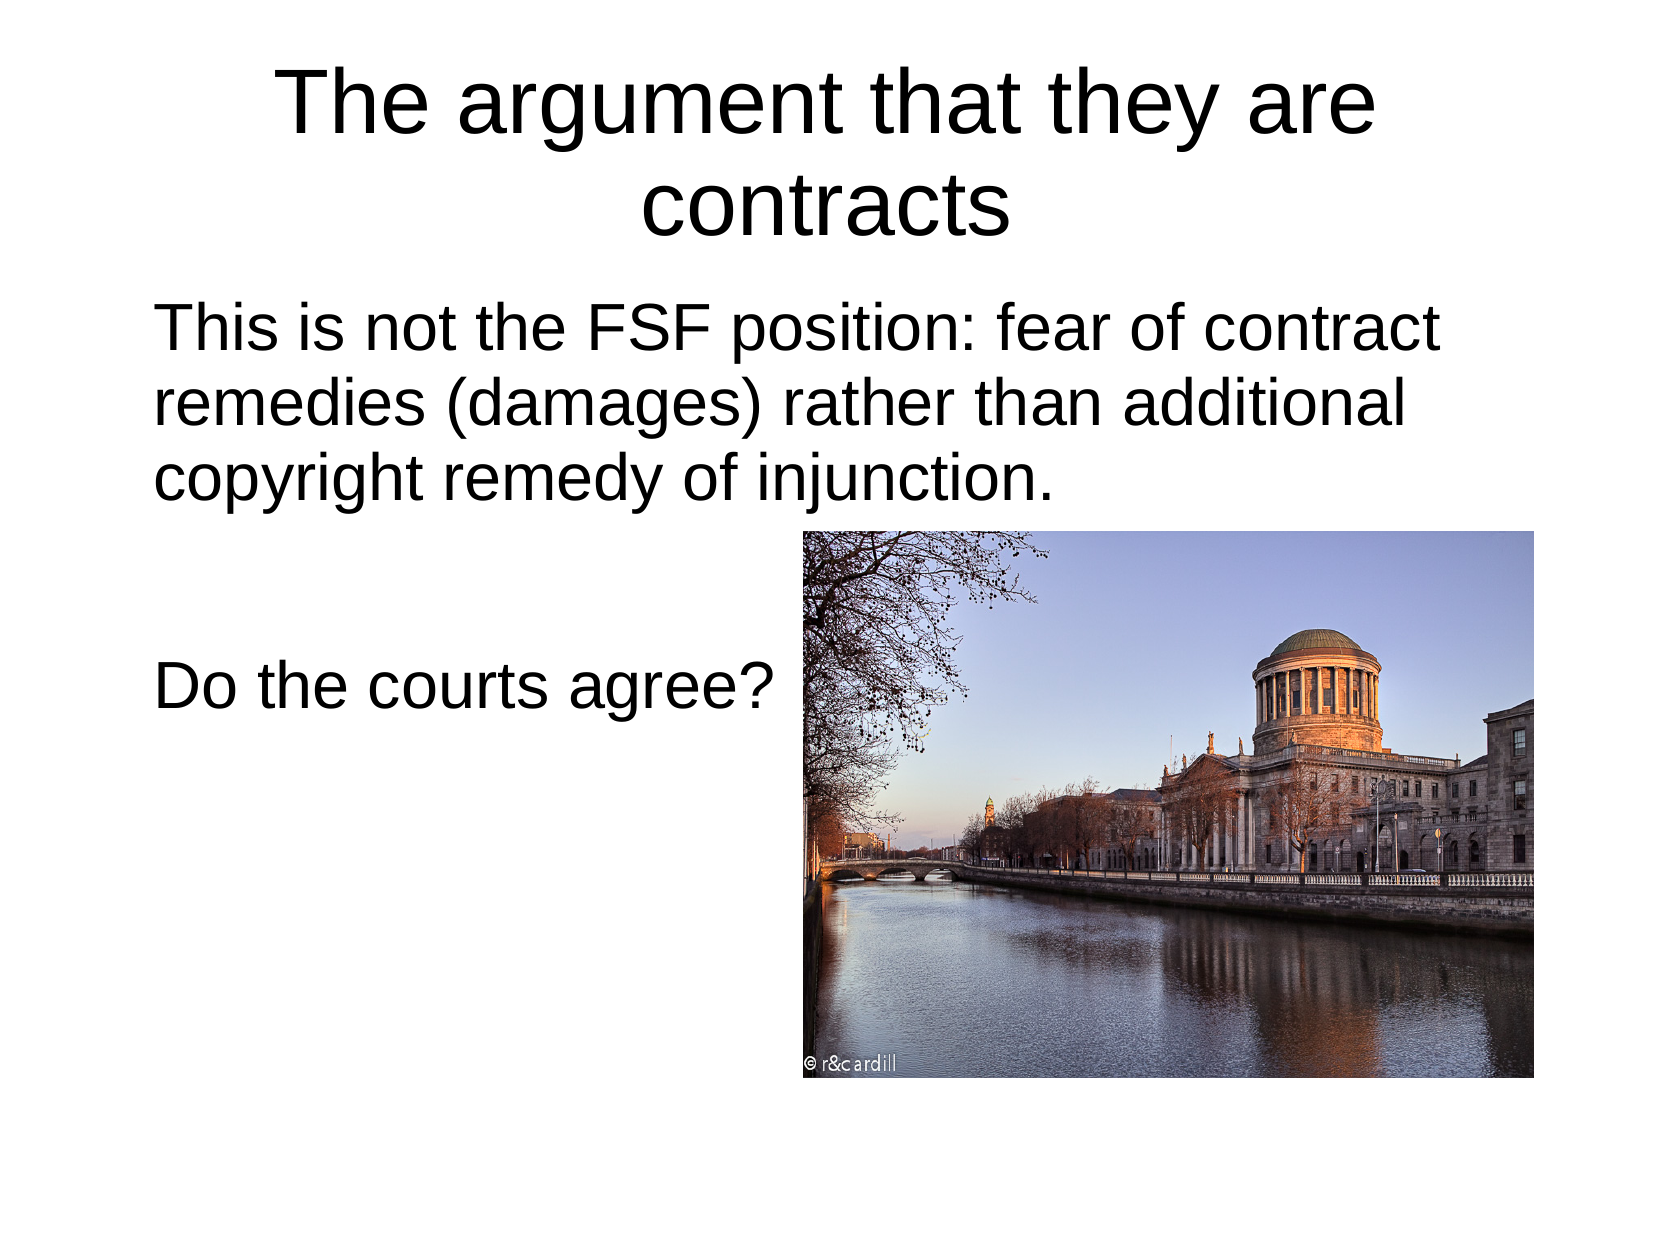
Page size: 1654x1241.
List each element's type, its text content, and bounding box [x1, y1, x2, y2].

title The argument that they are contracts [82, 49, 1571, 257]
picture [803, 531, 1534, 1078]
list This is not the FSF position: fear of contract remedies (damages) rather than additional copyright remedy of injunction. Do the courts agree? [82, 290, 1538, 1010]
